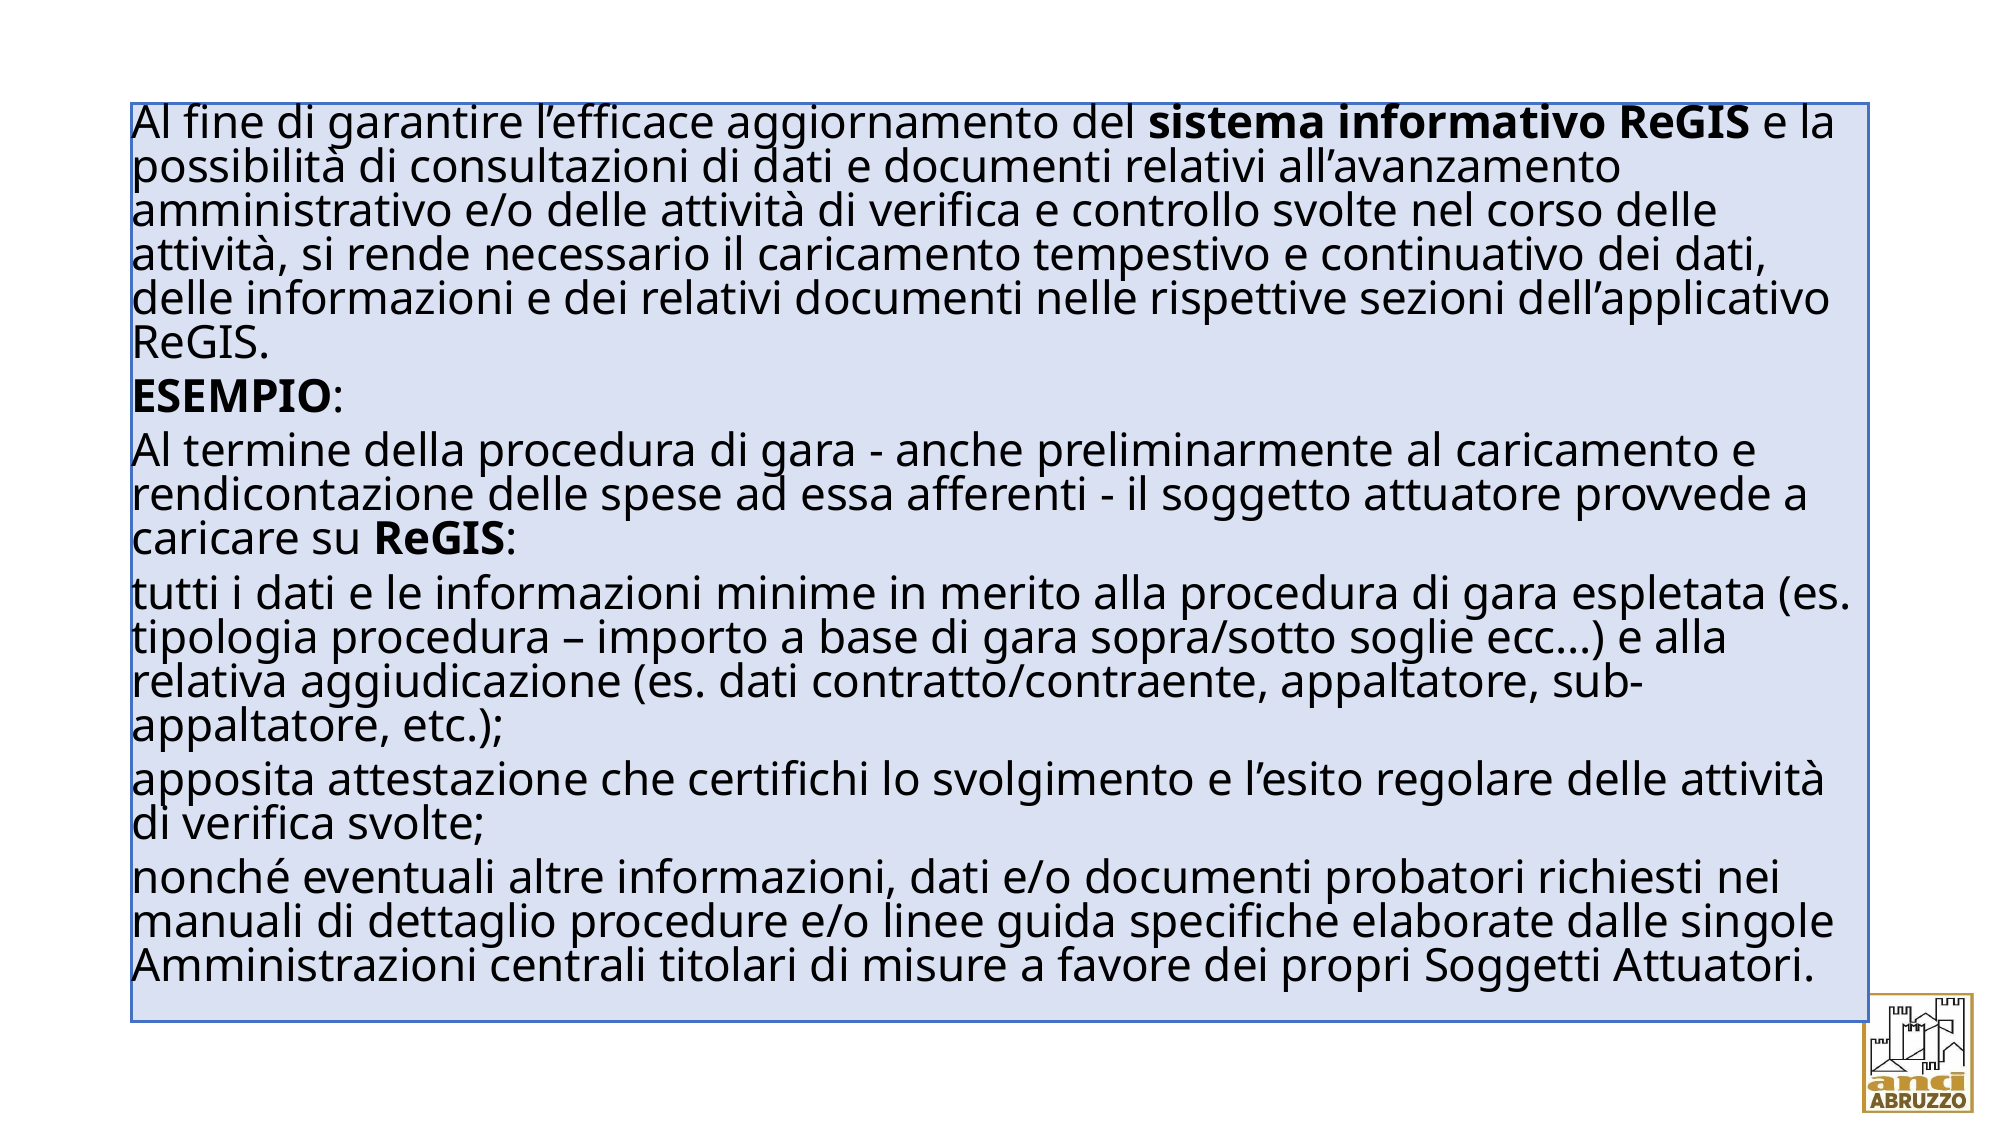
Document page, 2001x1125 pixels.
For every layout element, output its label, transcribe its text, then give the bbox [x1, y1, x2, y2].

list Al fine di garantire l’efficace aggiornamento del sistema informativo ReGIS e la possibilità di consultazioni di dati e documenti relativi all’avanzamento amministrativo e/o delle attività di verifica e controllo svolte nel corso delle attività, si rende necessario il caricamento tempestivo e continuativo dei dati, delle informazioni e dei relativi documenti nelle rispettive sezioni dell’applicativo ReGIS. ESEMPIO: Al termine della procedura di gara - anche preliminarmente al caricamento e rendicontazione delle spese ad essa afferenti - il soggetto attuatore provvede a caricare su ReGIS: tutti i dati e le informazioni minime in merito alla procedura di gara espletata (es. tipologia procedura – importo a base di gara sopra/sotto soglie ecc...) e alla relativa aggiudicazione (es. dati contratto/contraente, appaltatore, sub-appaltatore, etc.); apposita attestazione che certifichi lo svolgimento e l’esito regolare delle attività di verifica svolte; nonché eventuali altre informazioni, dati e/o documenti probatori richiesti nei manuali di dettaglio procedure e/o linee guida specifiche elaborate dalle singole Amministrazioni centrali titolari di misure a favore dei propri Soggetti Attuatori. [131, 103, 1869, 1022]
